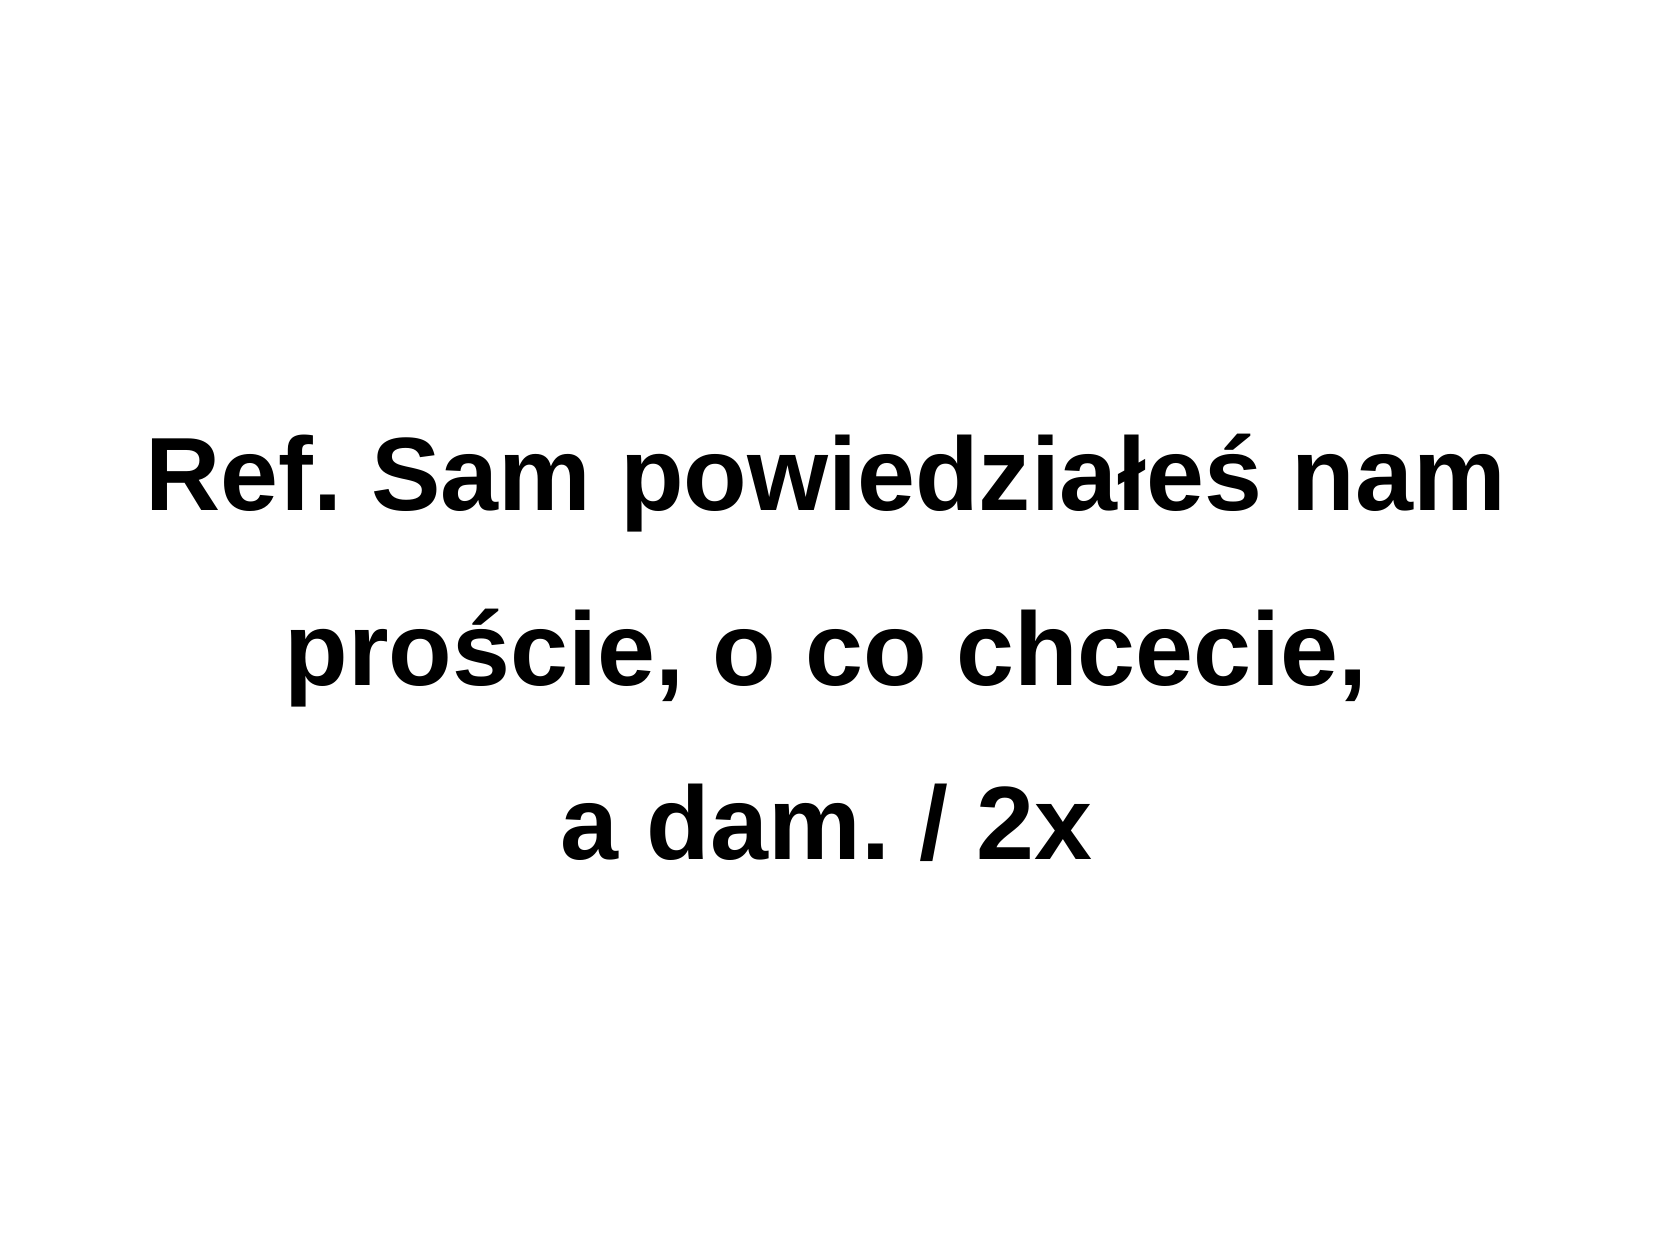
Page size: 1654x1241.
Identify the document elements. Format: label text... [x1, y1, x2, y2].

subtitle Ref. Sam powiedziałeś nam proście, o co chcecie, a dam. / 2x [0, 0, 1654, 1241]
